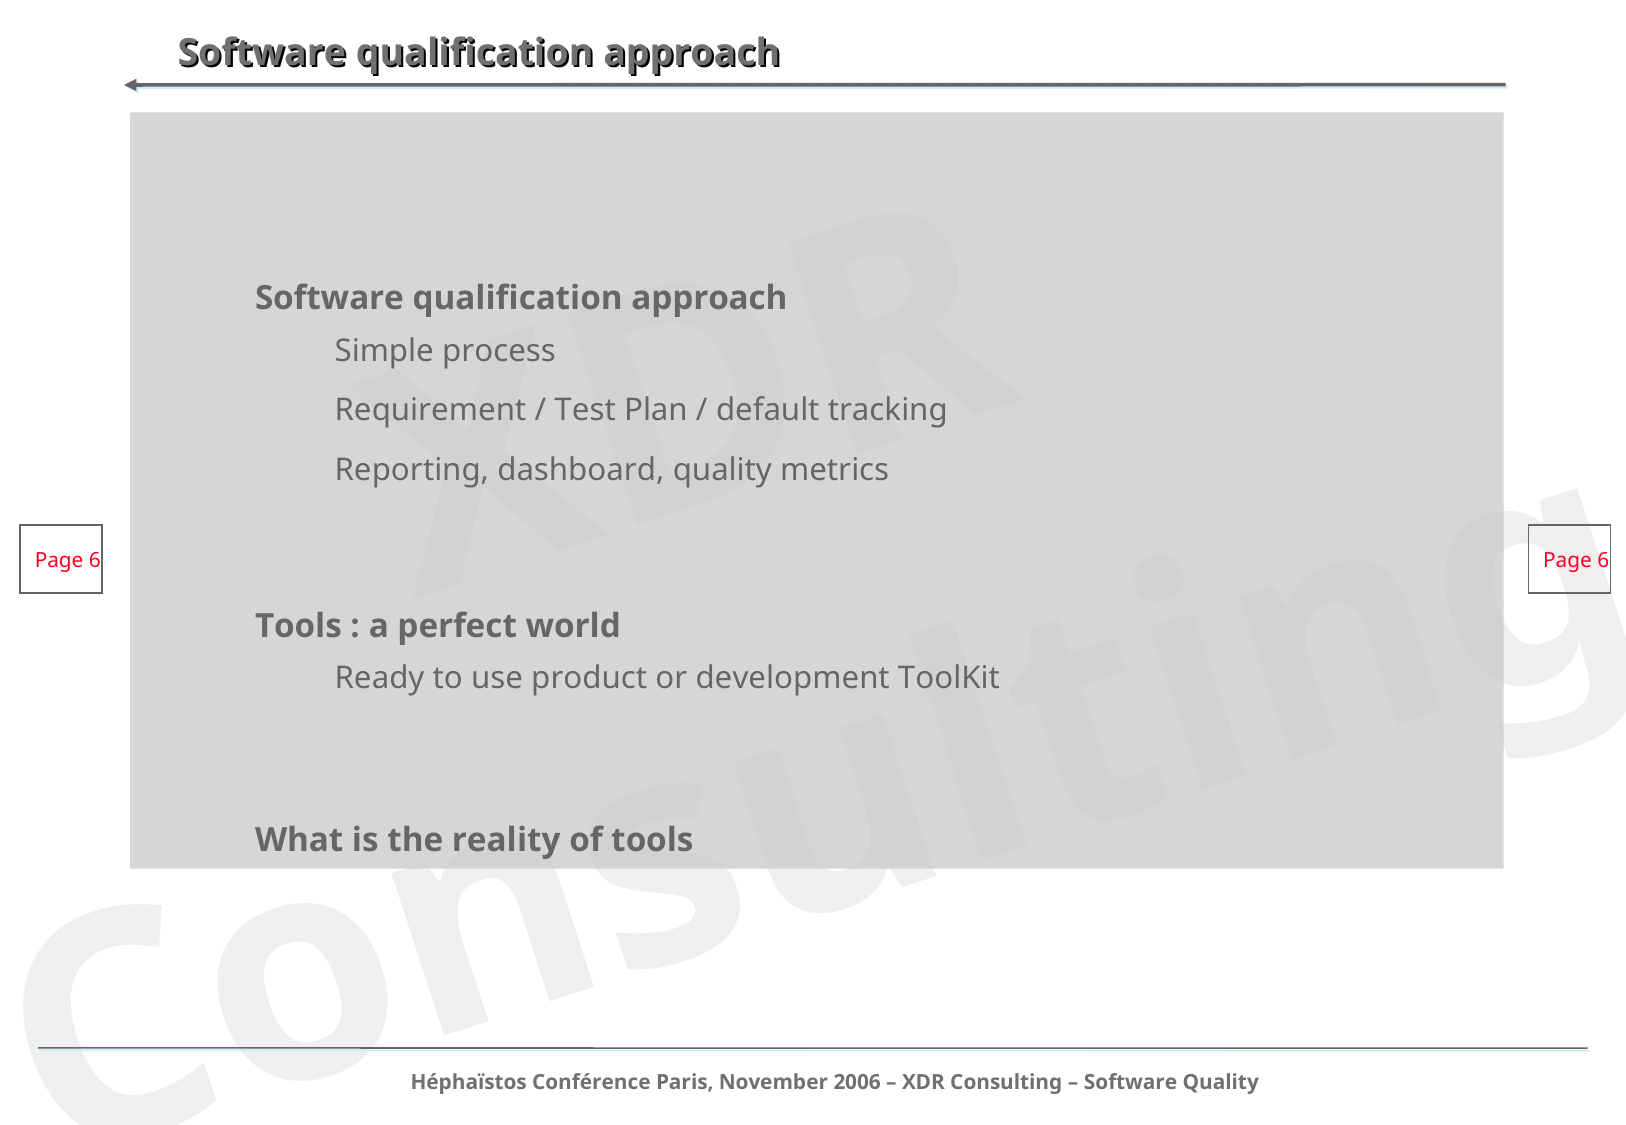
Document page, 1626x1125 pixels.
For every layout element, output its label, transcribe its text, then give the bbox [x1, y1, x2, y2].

list Software qualification approach Simple process Requirement / Test Plan / default tracking Reporting, dashboard, quality metrics Tools : a perfect world Ready to use product or development ToolKit What is the reality of tools [130, 112, 1504, 797]
title Software qualification approach [165, 16, 1547, 86]
